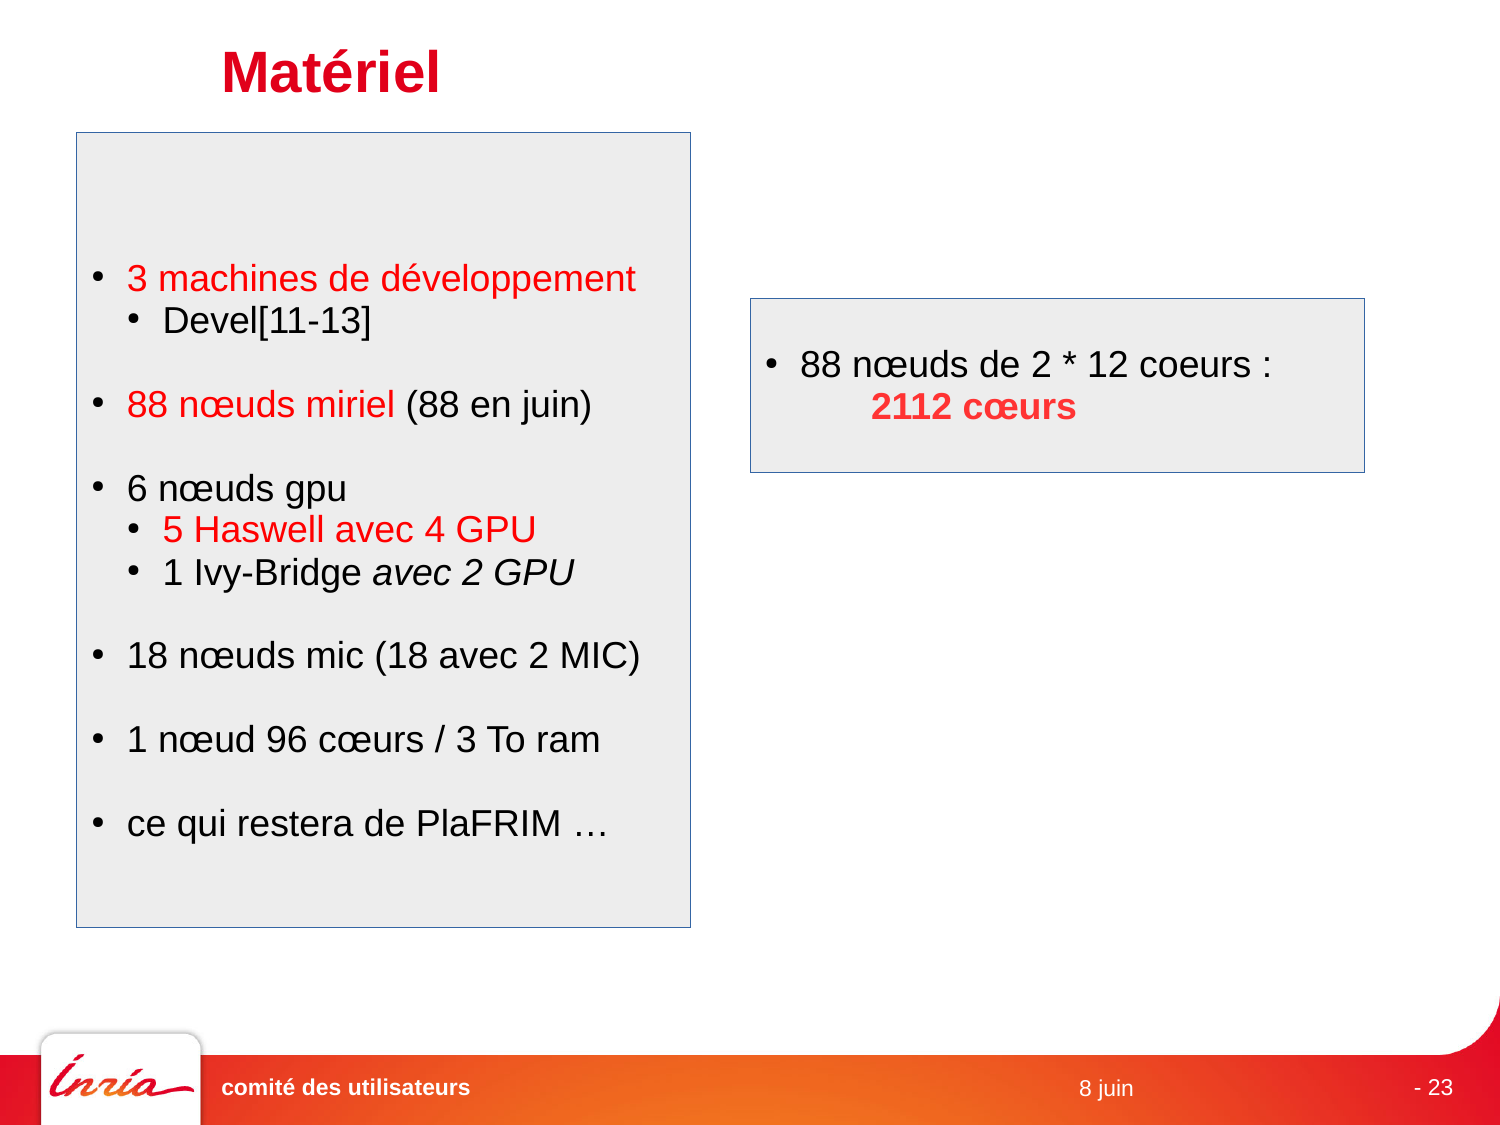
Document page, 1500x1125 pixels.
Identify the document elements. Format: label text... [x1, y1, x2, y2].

text_box 3 machines de développement Devel[11-13] 88 nœuds miriel (88 en juin) 6 nœuds gpu 5 Haswell avec 4 GPU 1 Ivy-Bridge avec 2 GPU 18 nœuds mic (18 avec 2 MIC) 1 nœud 96 cœurs / 3 To ram ce qui restera de PlaFRIM … [76, 132, 691, 928]
text_box 88 nœuds de 2 * 12 coeurs : 2112 cœurs [750, 298, 1365, 473]
title Matériel [221, 0, 1459, 163]
picture [0, 947, 1500, 1125]
